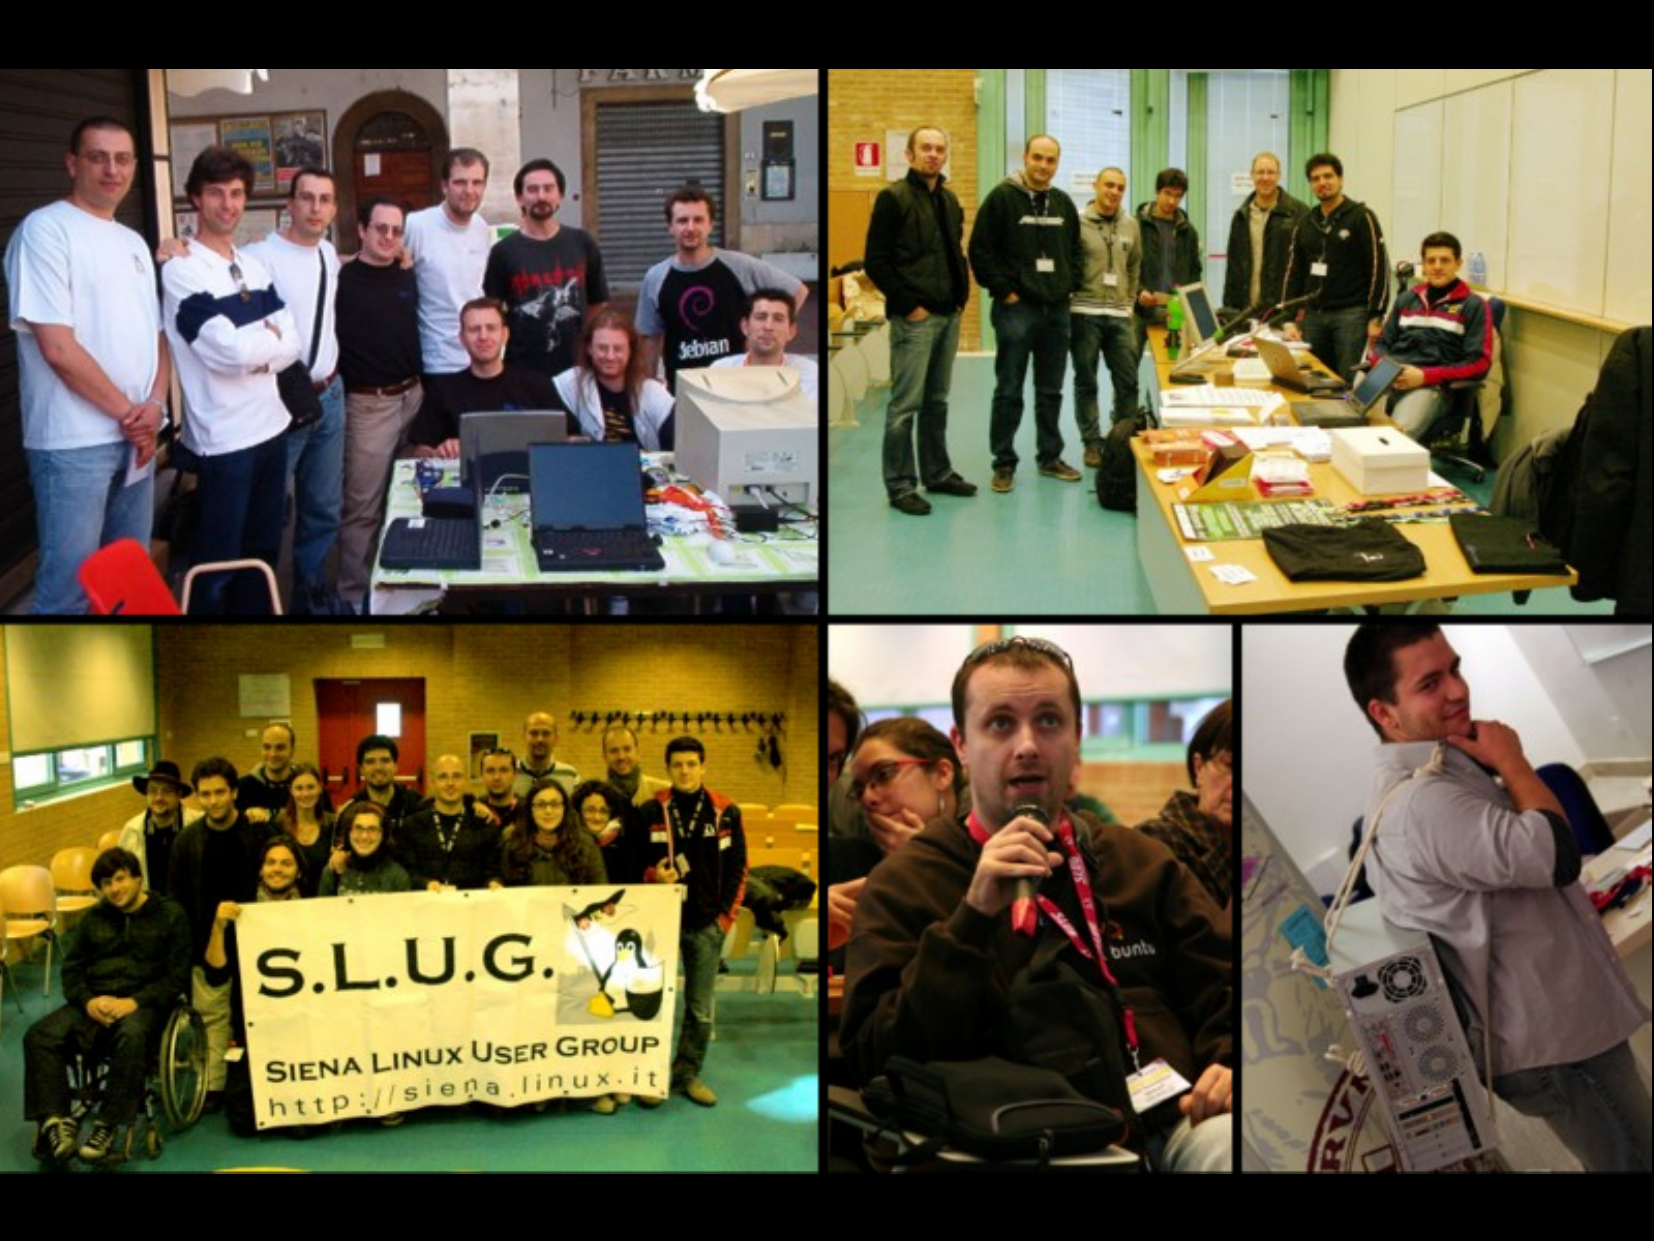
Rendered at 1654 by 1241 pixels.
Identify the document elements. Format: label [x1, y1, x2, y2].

picture [0, 69, 1652, 1174]
text_box [0, 0, 1654, 1241]
